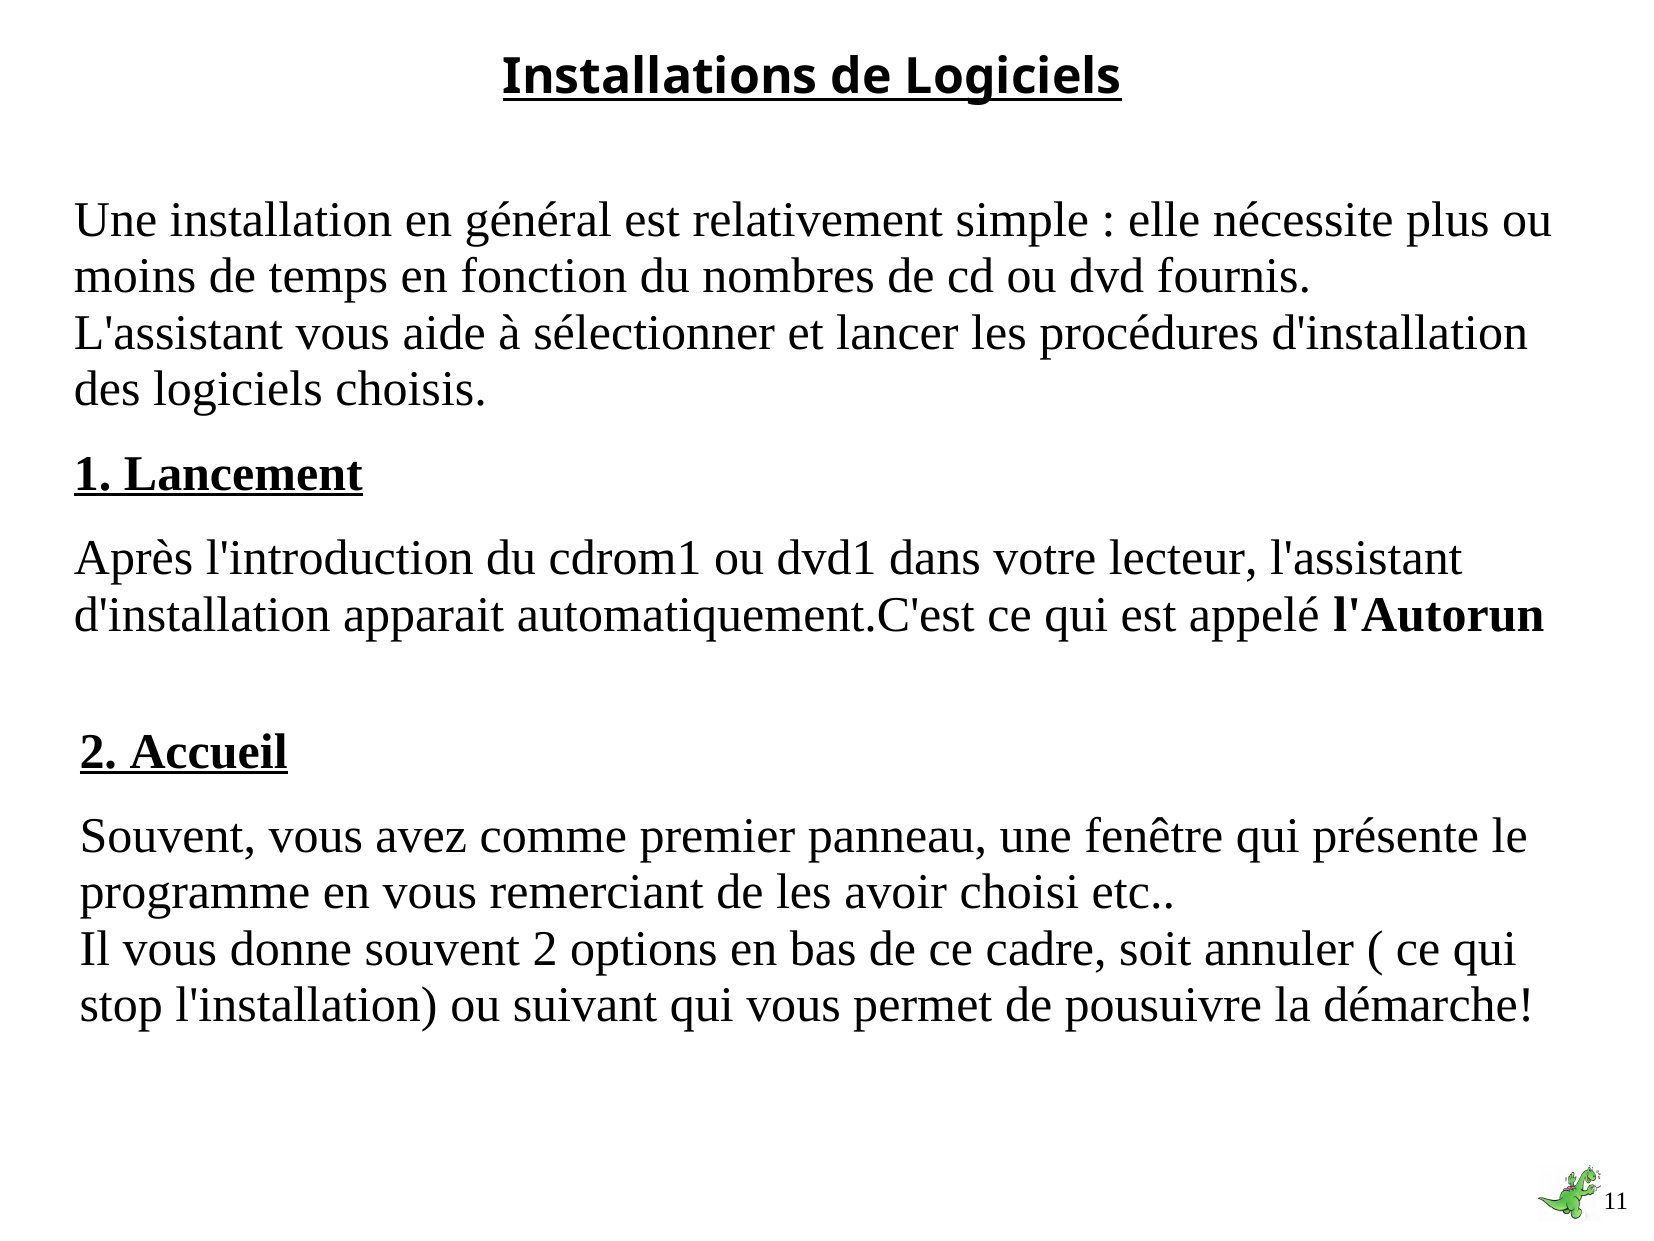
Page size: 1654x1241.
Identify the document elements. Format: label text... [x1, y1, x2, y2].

picture [1537, 1163, 1601, 1221]
text_box 11 [1603, 1187, 1632, 1216]
text_box Installations de Logiciels [59, 59, 1566, 144]
text_box Une installation en général est relativement simple : elle nécessite plus ou moins de temps en fonction du nombres de cd ou dvd fournis. L'assistant vous aide à sélectionner et lancer les procédures d'installation des logiciels choisis. 1. Lancement Après l'introduction du cdrom1 ou dvd1 dans votre lecteur, l'assistant d'installation apparait automatiquement.C'est ce qui est appelé l'Autorun [59, 206, 1595, 667]
text_box 2. Accueil Souvent, vous avez comme premier panneau, une fenêtre qui présente le programme en vous remerciant de les avoir choisi etc.. Il vous donne souvent 2 options en bas de ce cadre, soit annuler ( ce qui stop l'installation) ou suivant qui vous permet de pousuivre la démarche! [64, 738, 1571, 1059]
